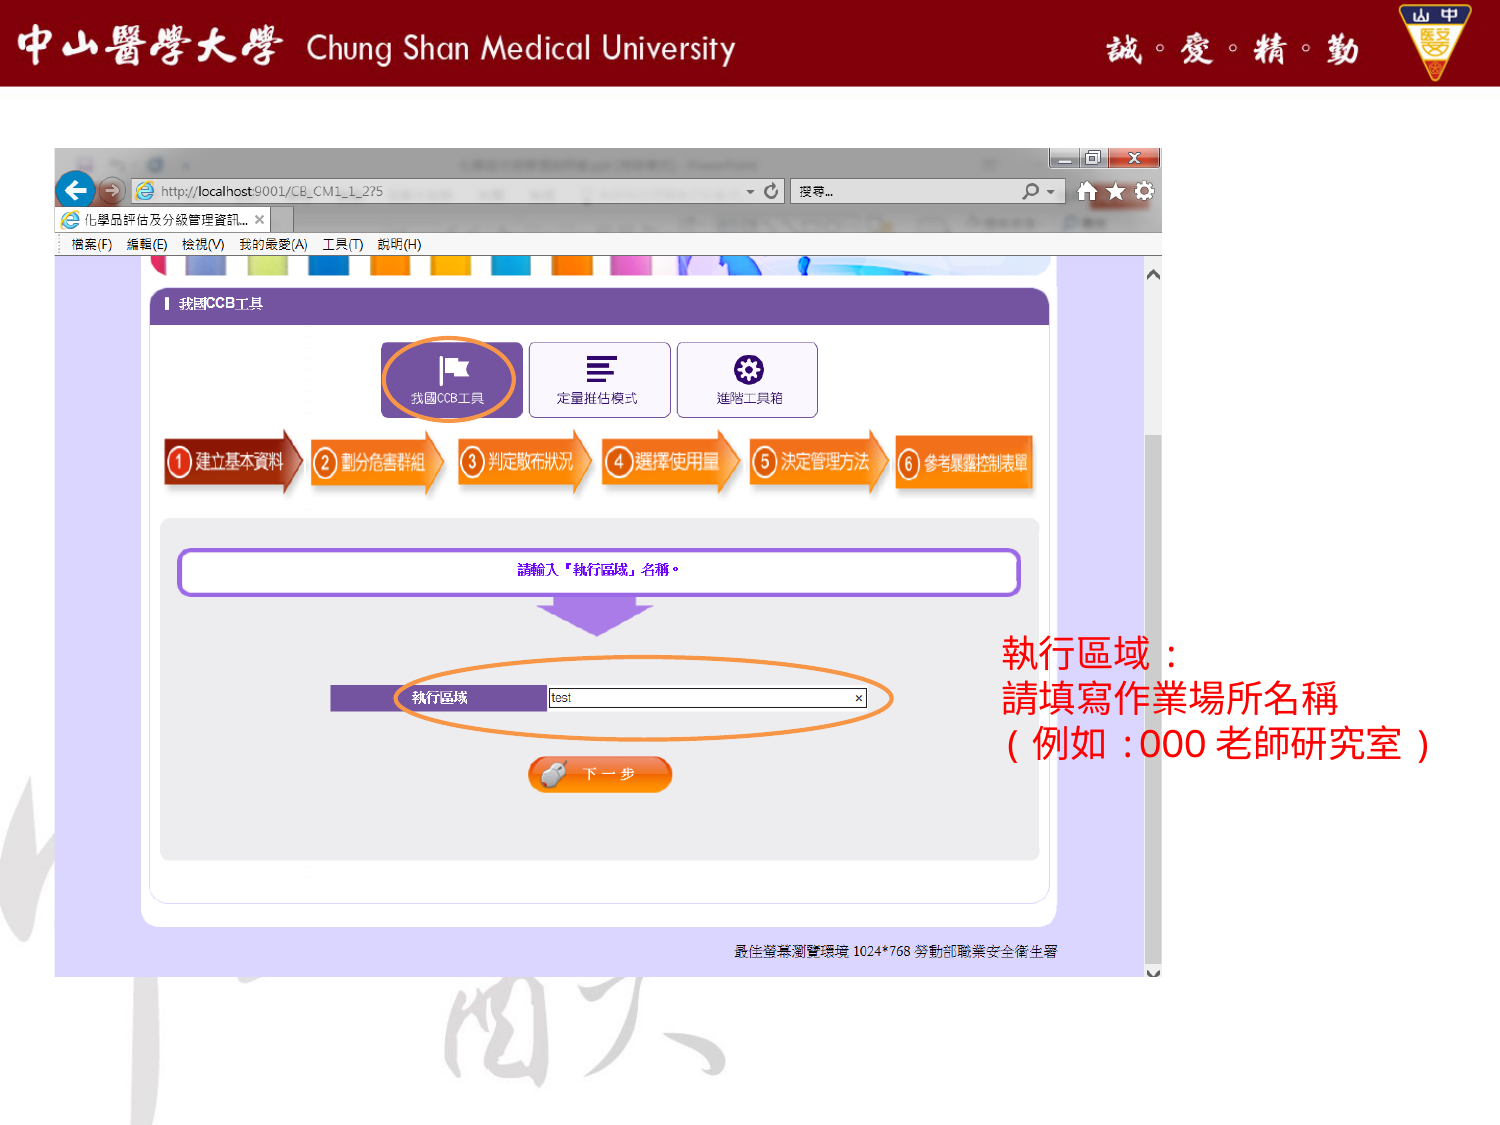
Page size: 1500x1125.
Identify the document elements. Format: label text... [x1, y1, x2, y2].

text_box 執行區域: 請填寫作業場所名稱 (例如:OOO老師研究室) [986, 623, 1459, 773]
picture [54, 148, 1162, 977]
